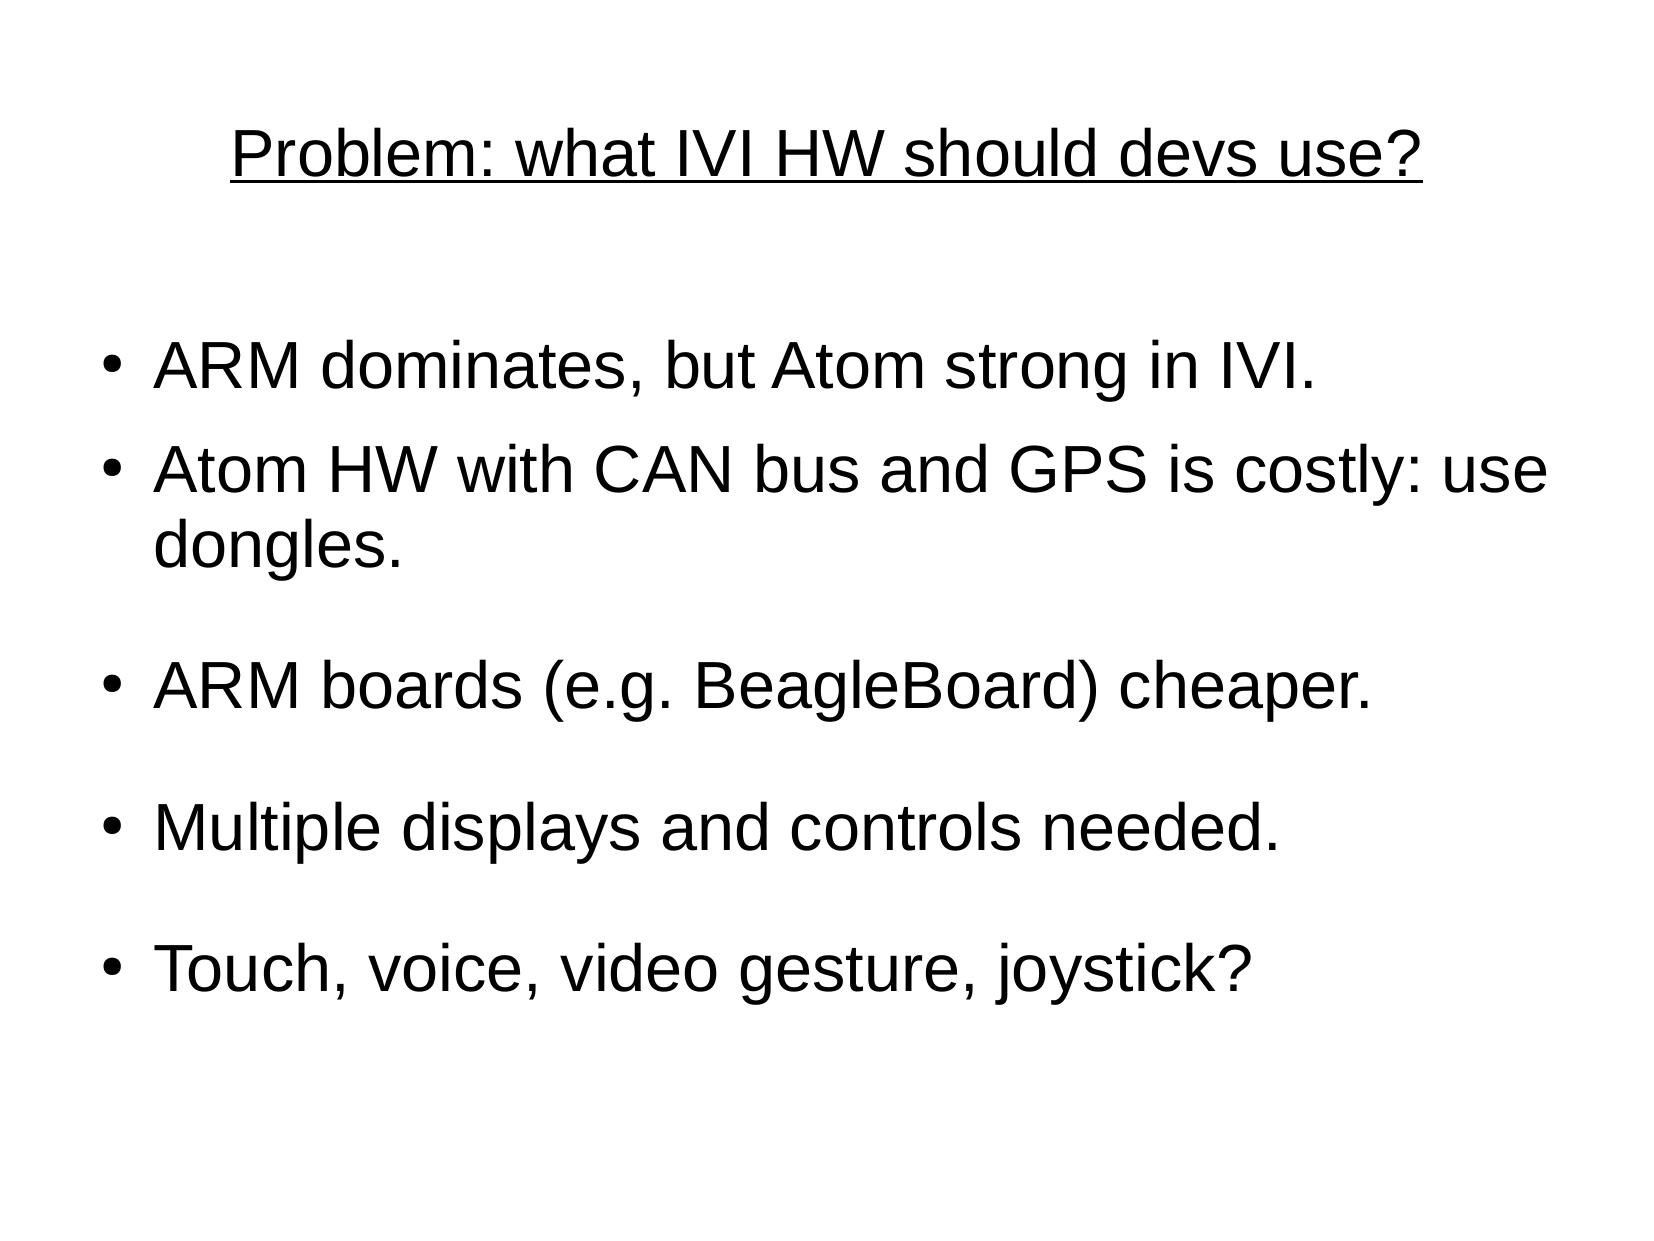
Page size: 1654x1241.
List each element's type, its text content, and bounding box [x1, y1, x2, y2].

title Problem: what IVI HW should devs use? [82, 49, 1571, 257]
list ARM dominates, but Atom strong in IVI. Atom HW with CAN bus and GPS is costly: use dongles. ARM boards (e.g. BeagleBoard) cheaper. Multiple displays and controls needed. Touch, voice, video gesture, joystick? [82, 290, 1571, 1094]
